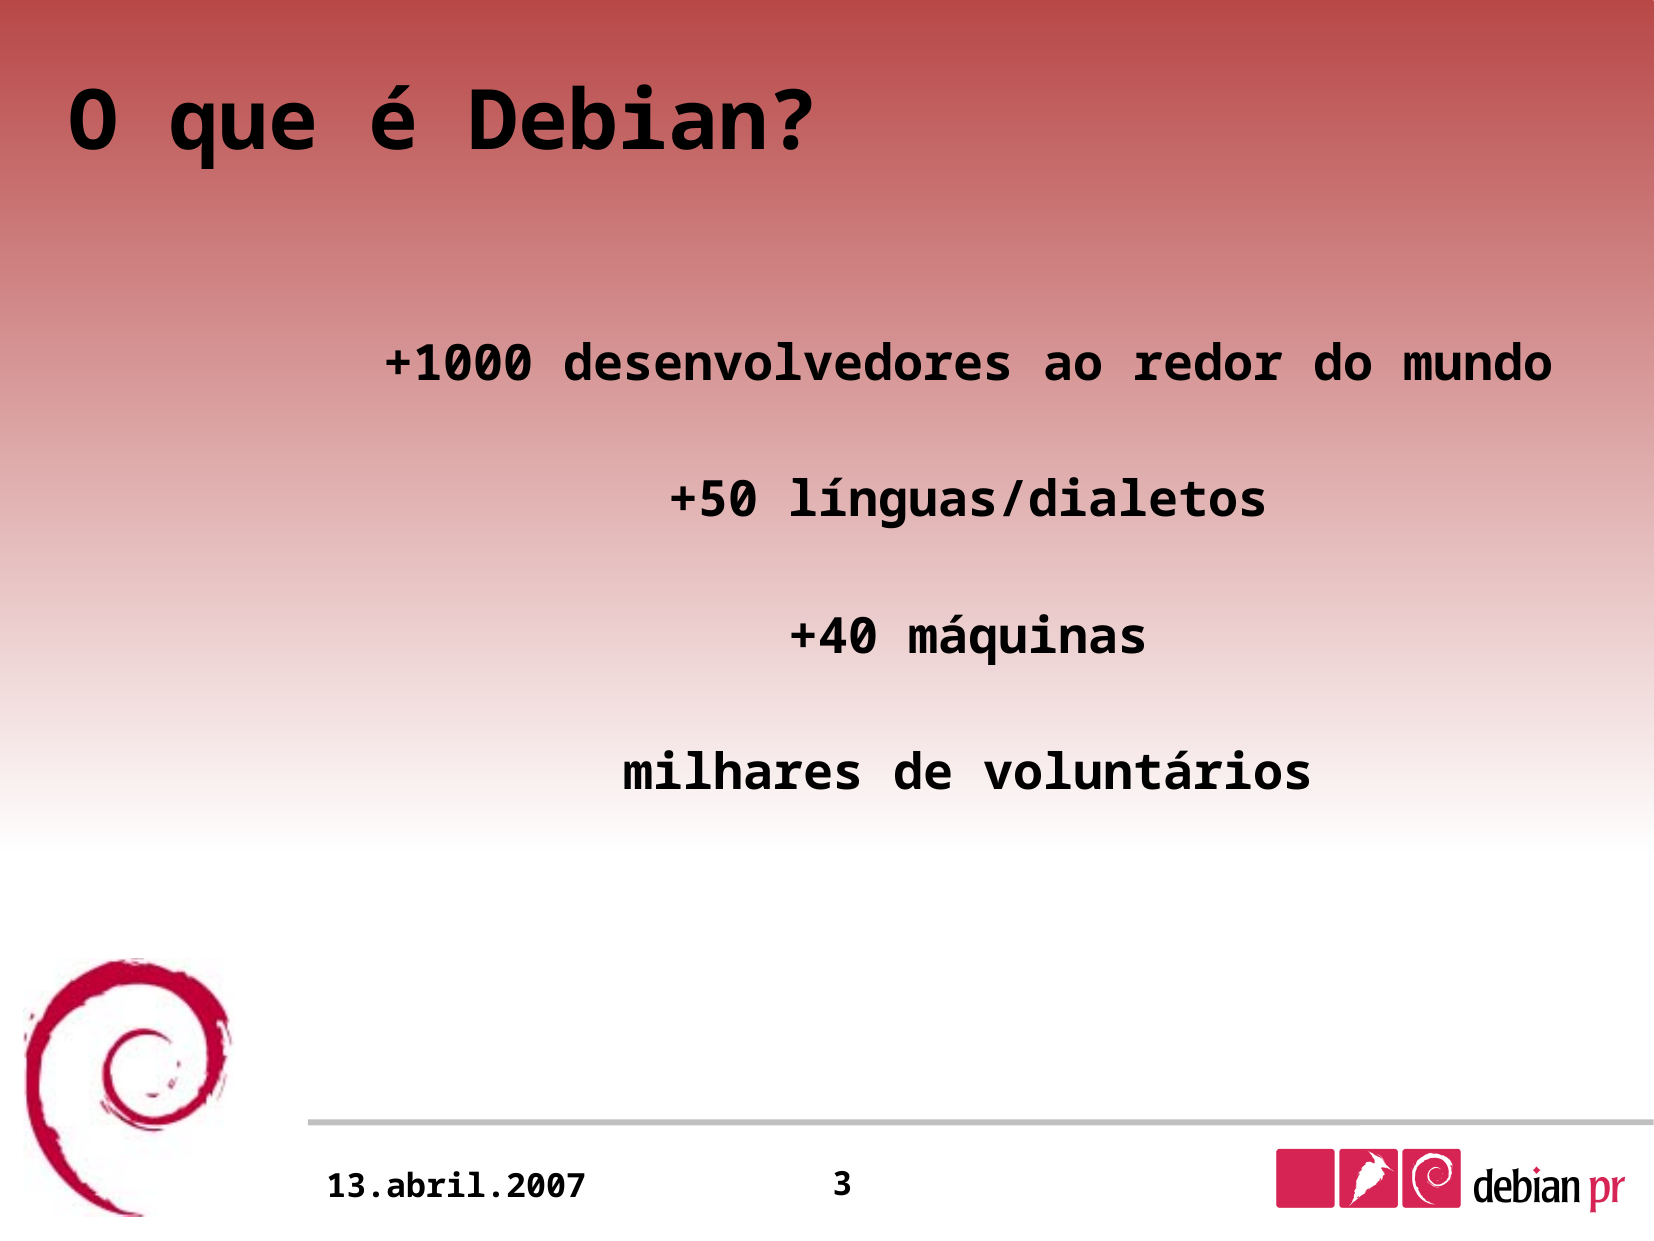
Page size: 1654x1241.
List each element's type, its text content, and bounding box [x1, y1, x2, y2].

text_box O que é Debian? [68, 60, 834, 188]
text_box +1000 desenvolvedores ao redor do mundo +50 línguas/dialetos +40 máquinas milhares de voluntários [383, 326, 1554, 1017]
picture [1271, 1138, 1630, 1223]
picture [23, 958, 234, 1217]
